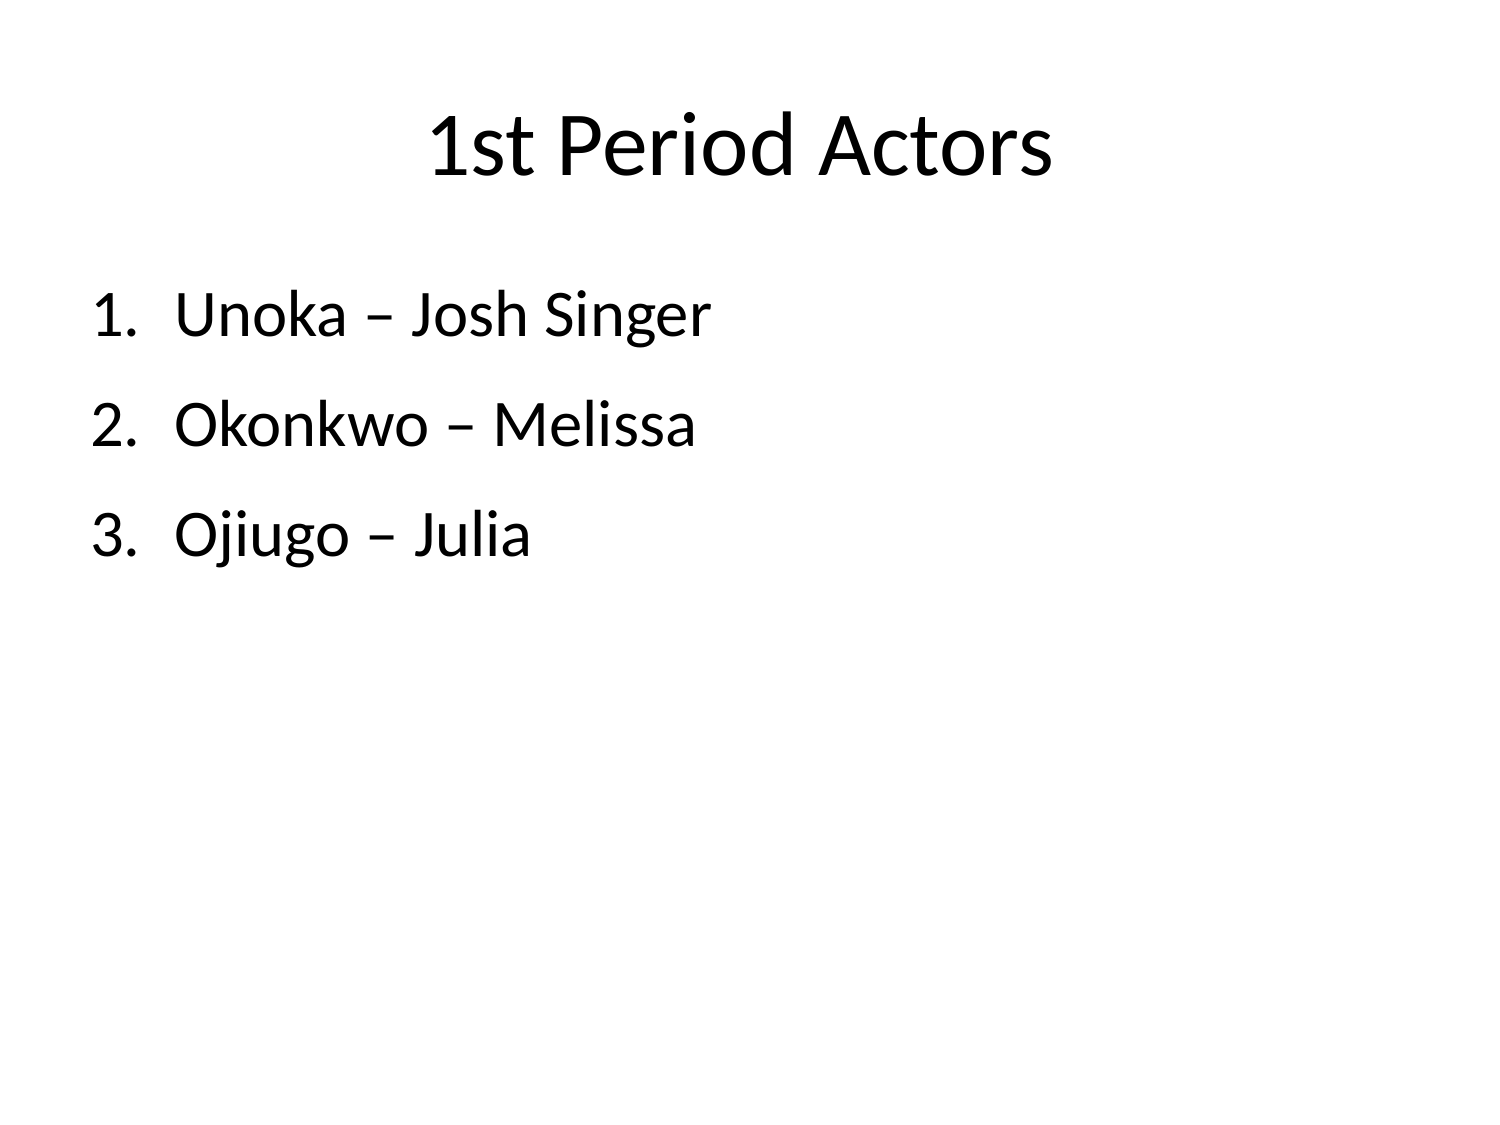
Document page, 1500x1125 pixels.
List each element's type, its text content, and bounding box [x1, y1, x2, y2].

title 1st Period Actors [75, 45, 1425, 233]
list Unoka – Josh Singer Okonkwo – Melissa Ojiugo – Julia [75, 262, 1425, 1005]
